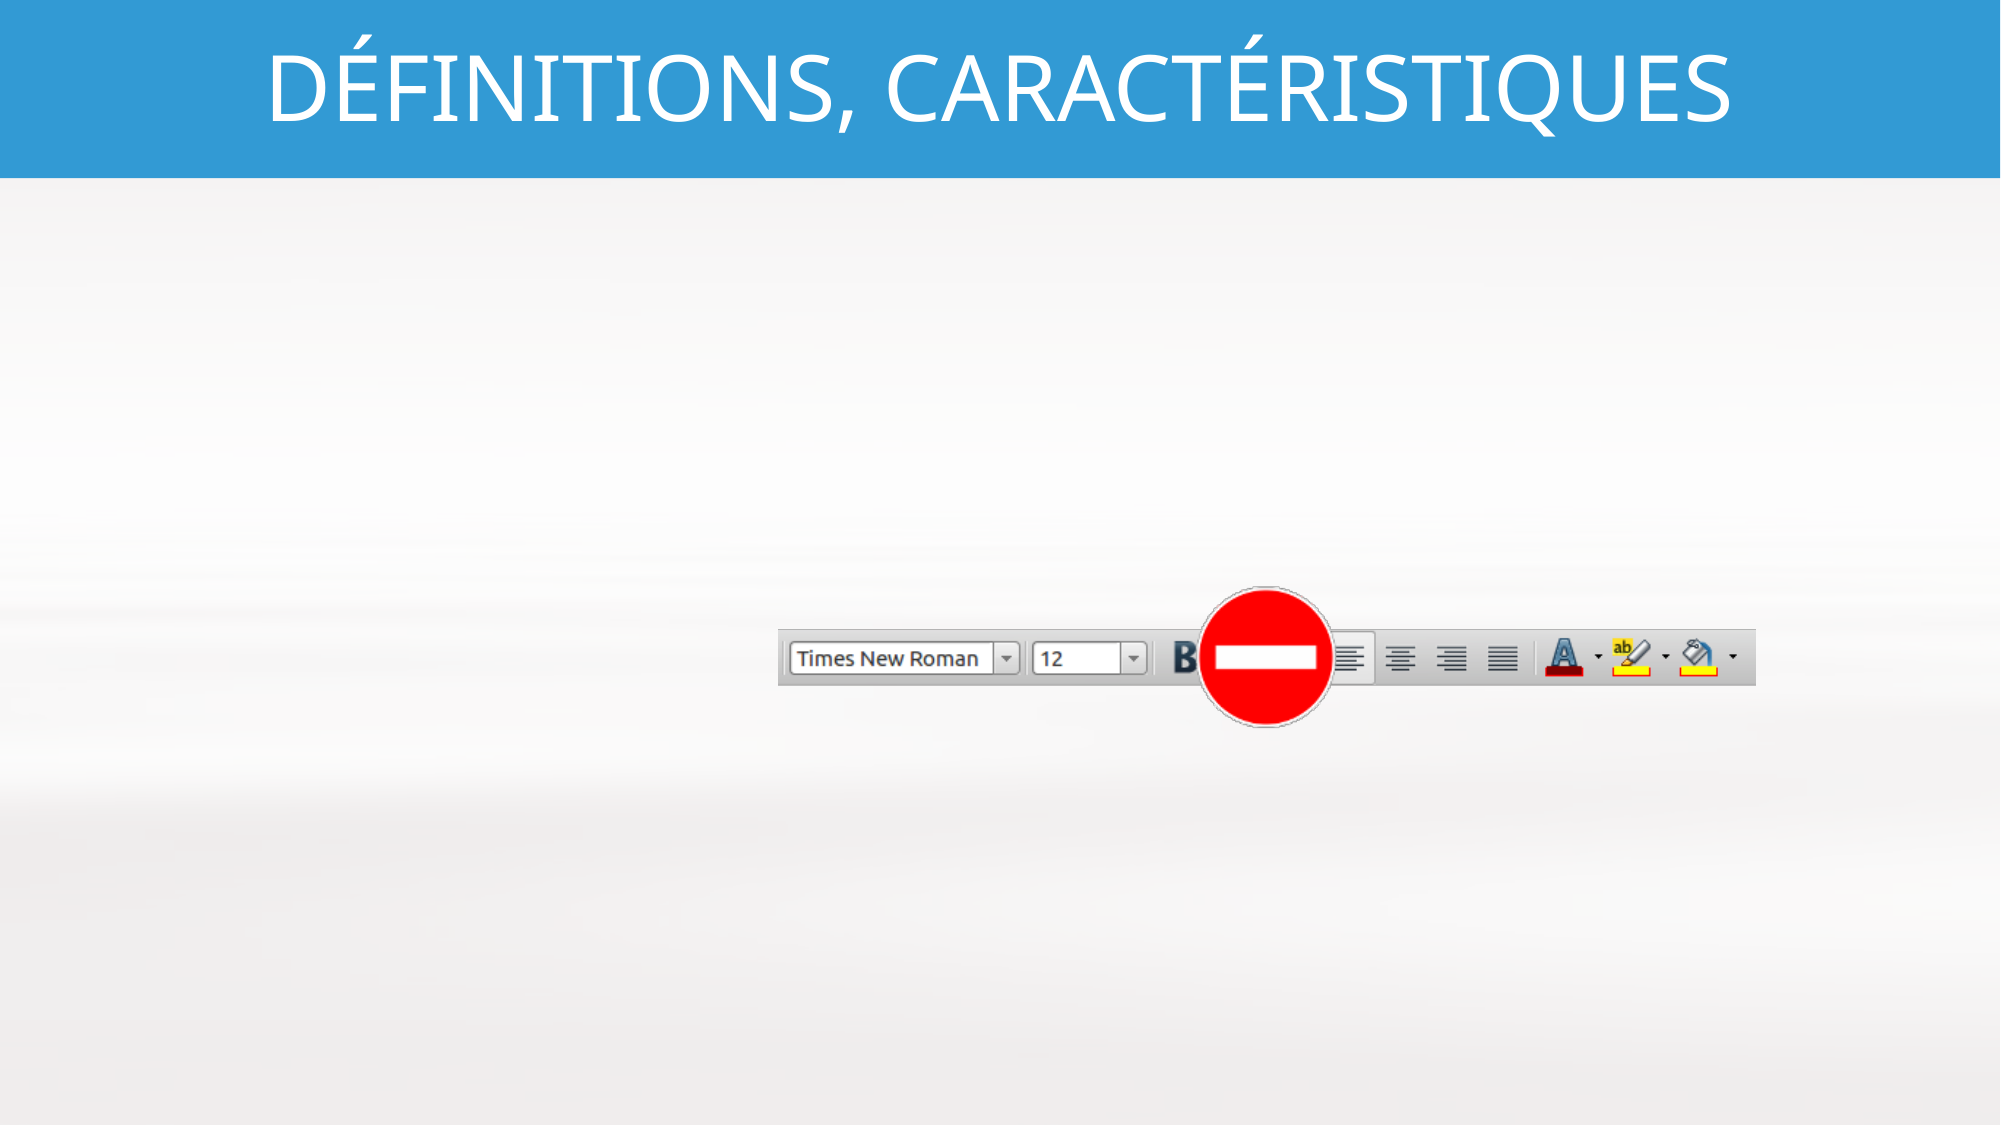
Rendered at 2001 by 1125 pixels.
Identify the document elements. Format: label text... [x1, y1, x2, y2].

text_box Définitions, caractéristiques [0, 0, 2000, 173]
picture [778, 584, 1756, 731]
